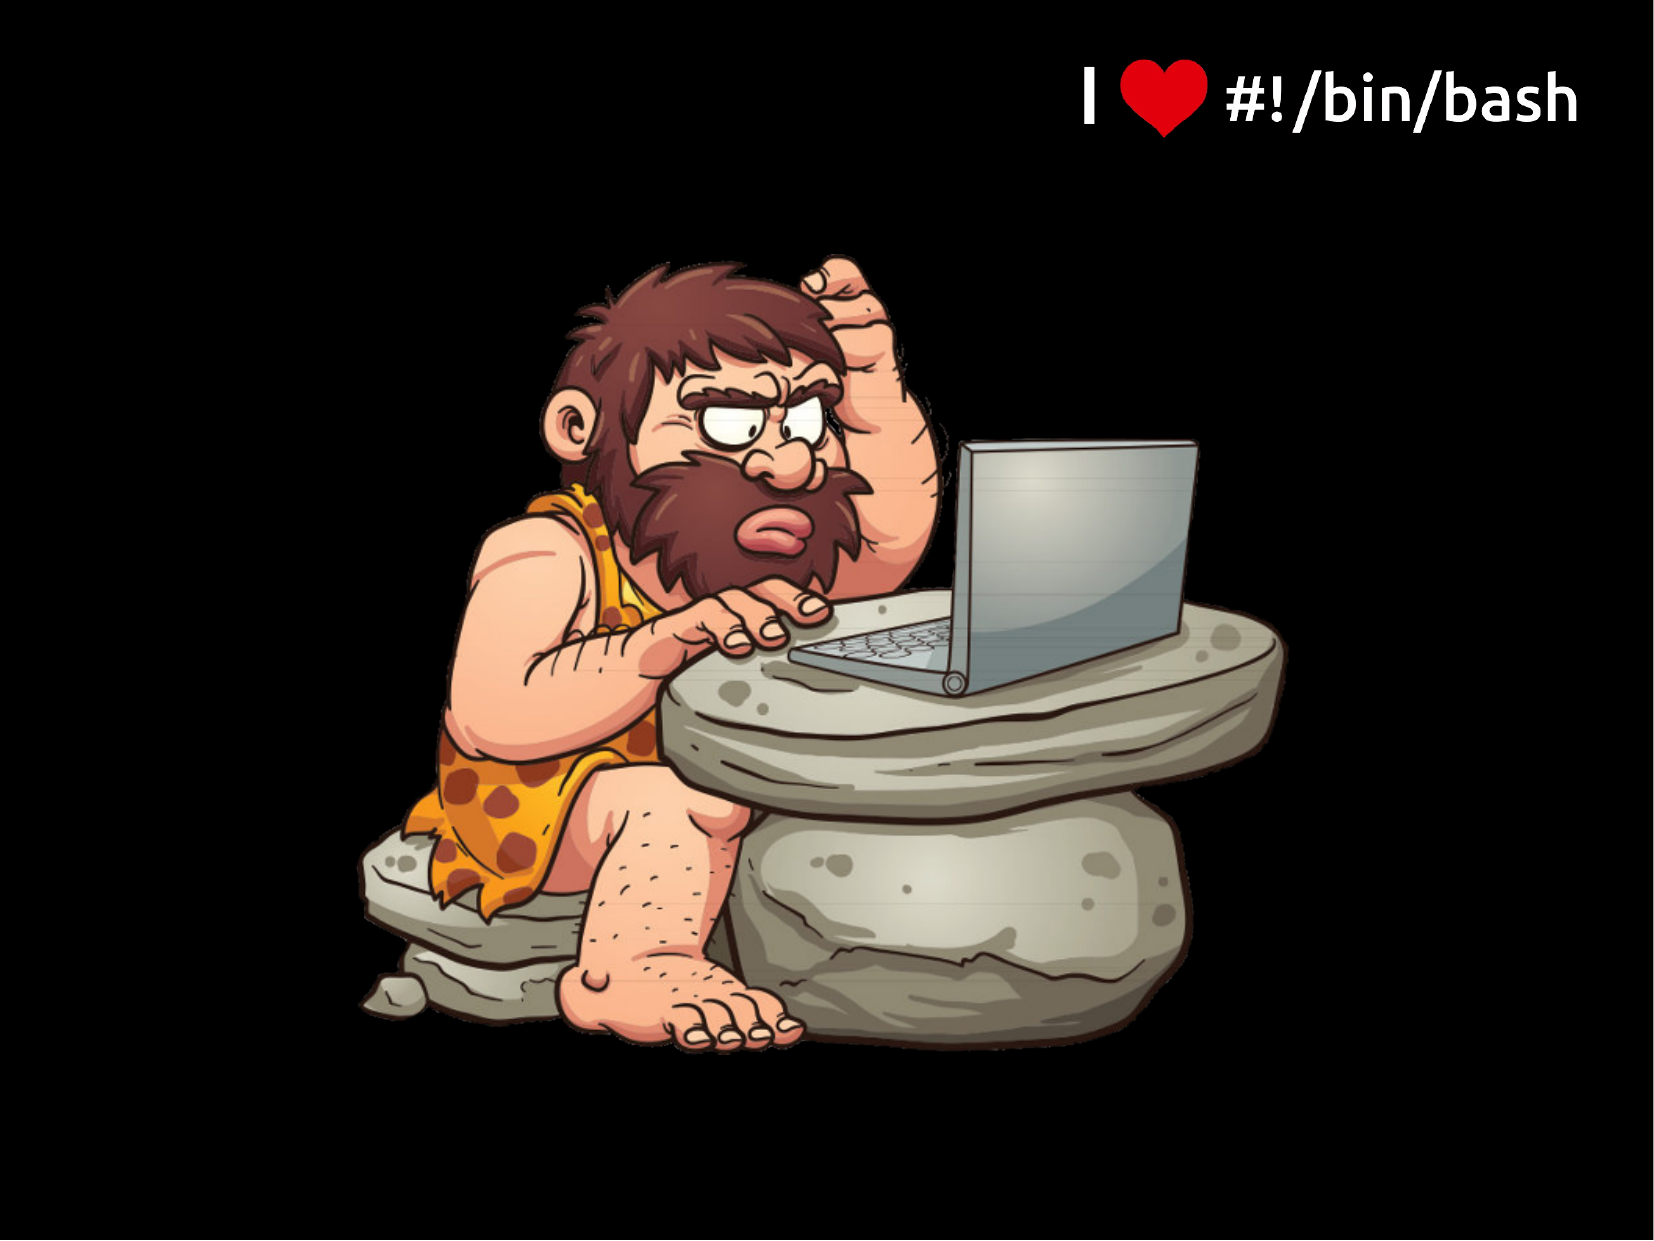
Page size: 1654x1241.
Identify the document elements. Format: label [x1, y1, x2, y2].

picture [1064, 45, 1595, 154]
picture [339, 254, 1326, 1055]
